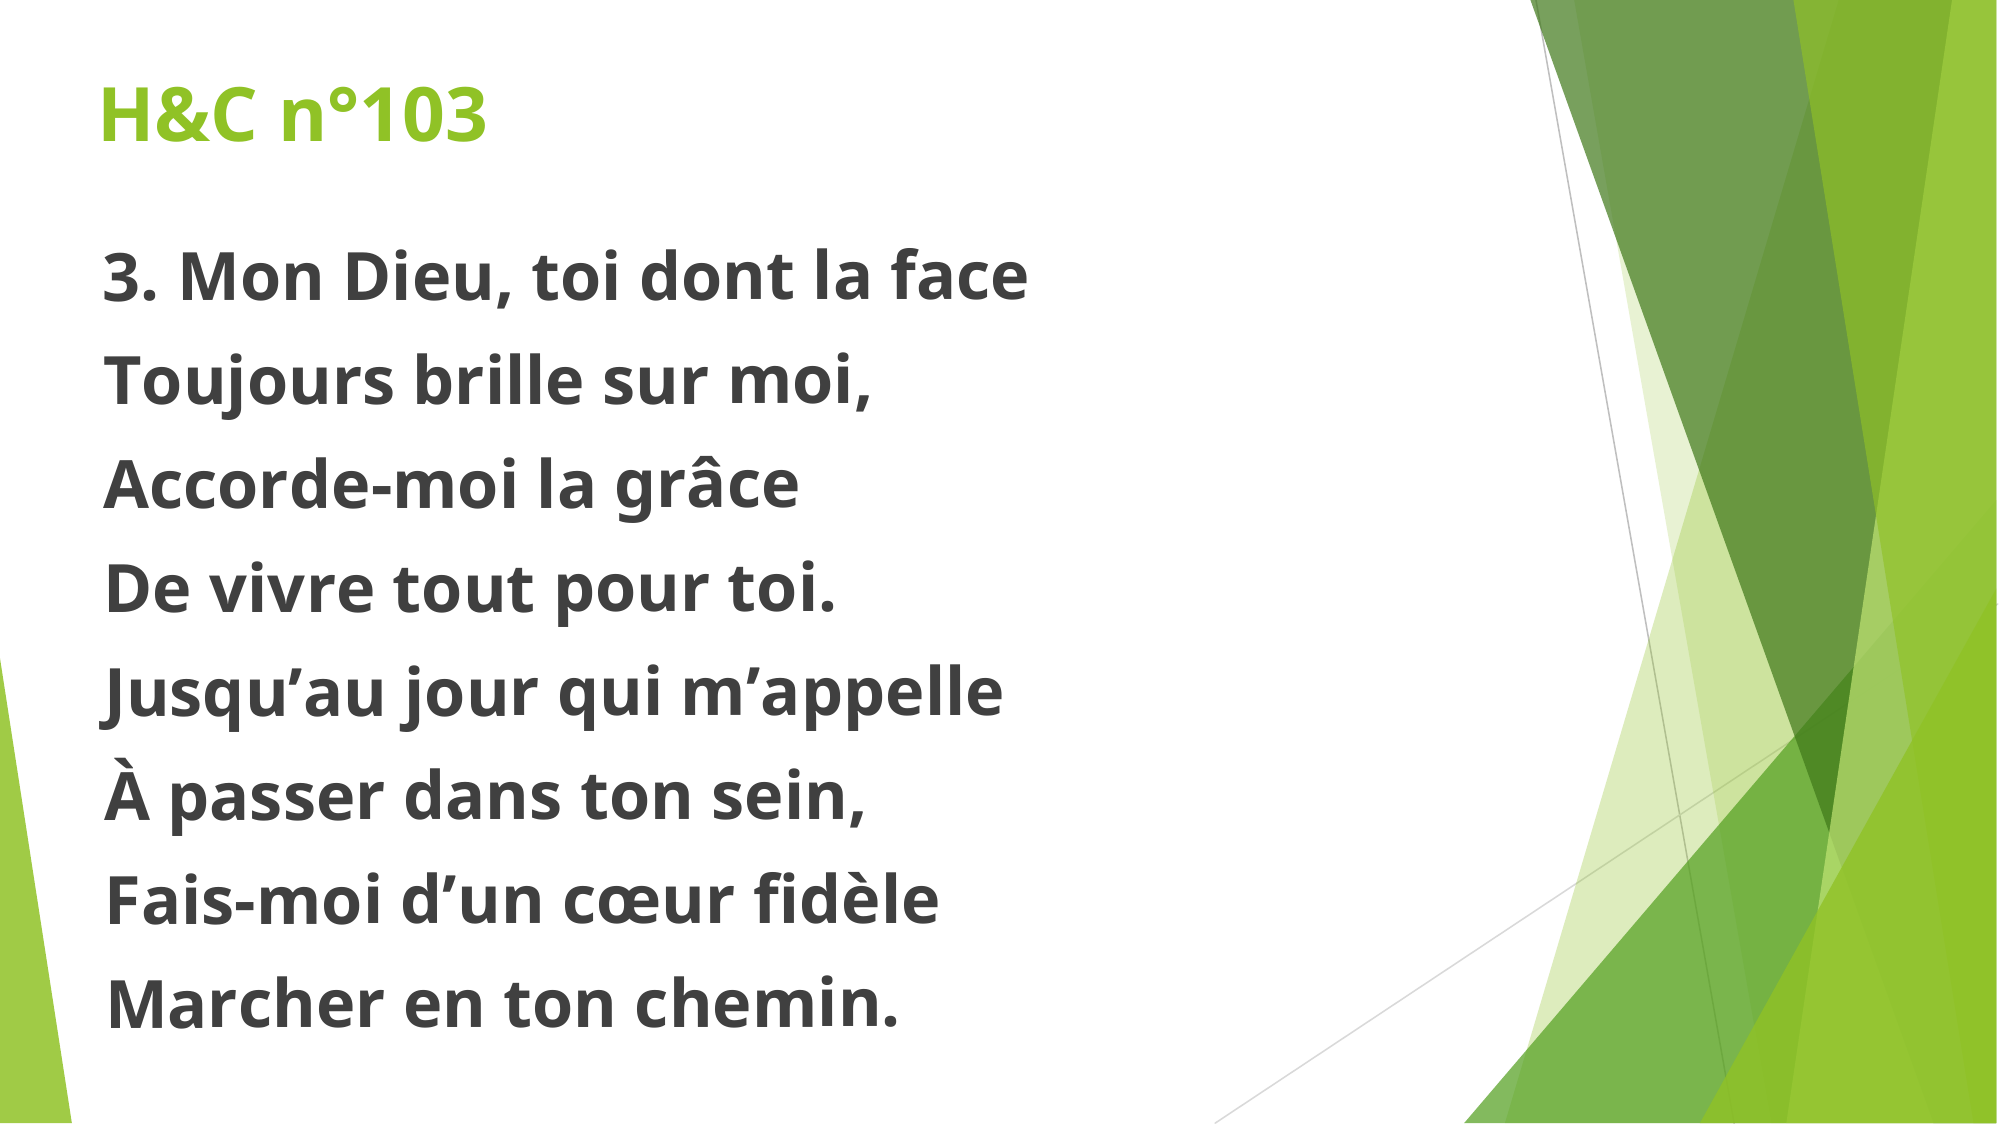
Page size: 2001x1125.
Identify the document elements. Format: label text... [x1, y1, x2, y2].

text_box 3. Mon Dieu, toi dont la face Toujours brille sur moi, Accorde-moi la grâce De vivre tout pour toi. Jusqu’au jour qui m’appelle À passer dans ton sein, Fais-moi d’un cœur fidèle Marcher en ton chemin. [87, 209, 1974, 1082]
text_box H&C n°103 [82, 59, 674, 166]
